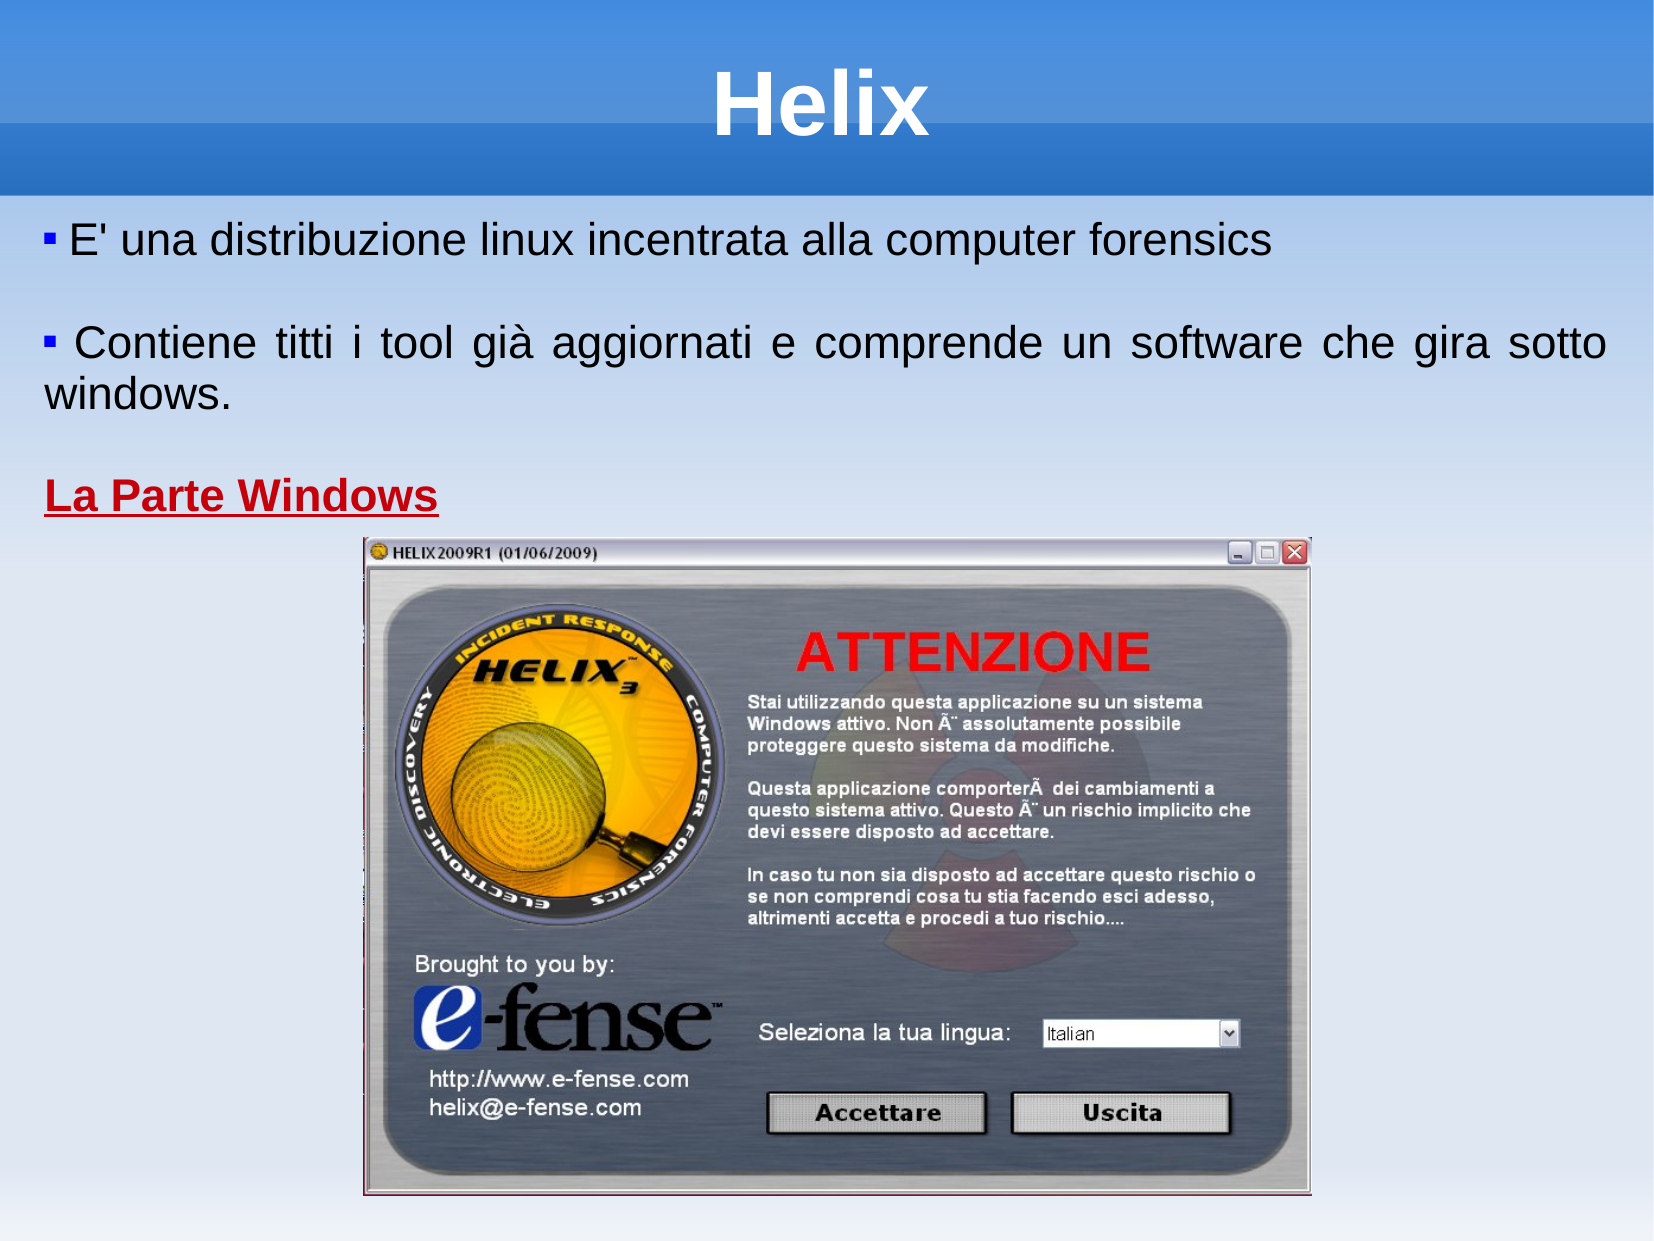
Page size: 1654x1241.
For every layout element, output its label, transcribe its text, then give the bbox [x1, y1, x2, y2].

text_box E' una distribuzione linux incentrata alla computer forensics Contiene titti i tool già aggiornati e comprende un software che gira sotto windows. La Parte Windows [29, 206, 1625, 572]
picture [0, 0, 1654, 1241]
title Helix [76, 7, 1565, 200]
